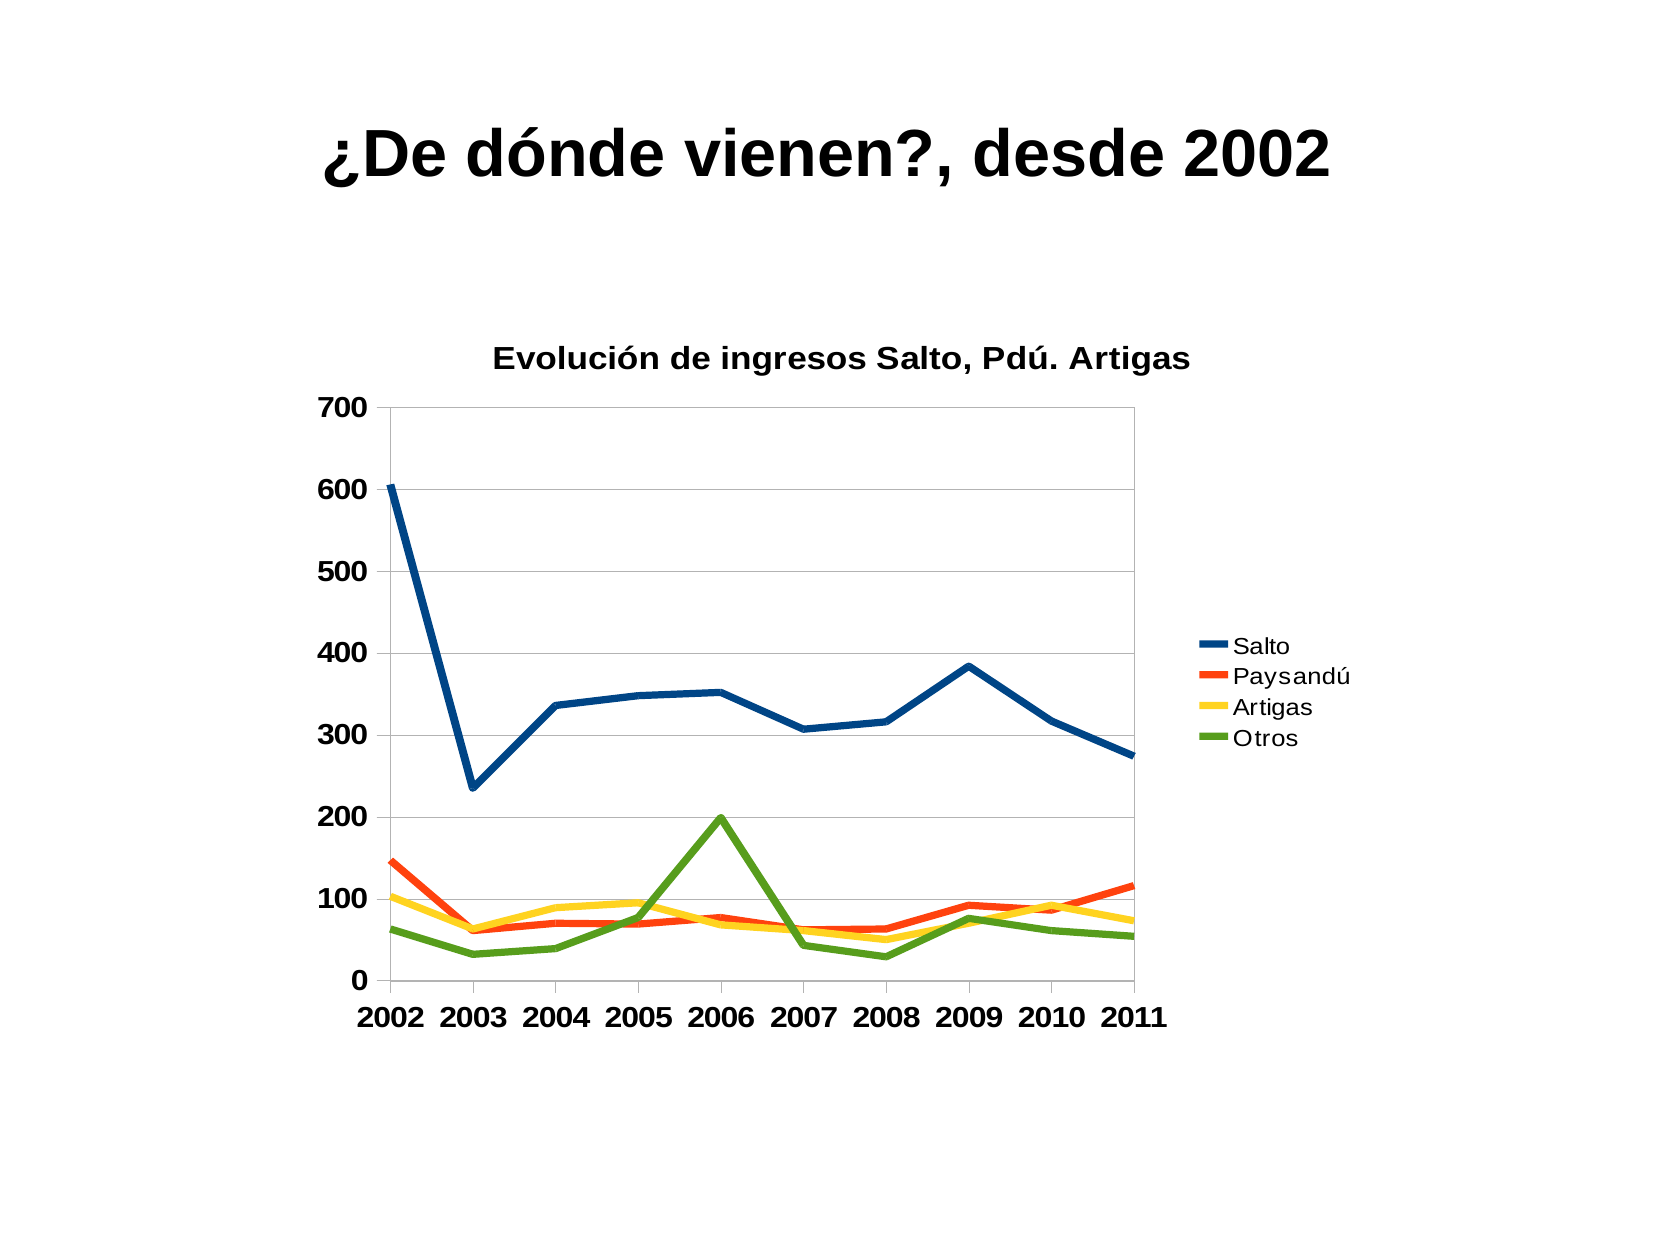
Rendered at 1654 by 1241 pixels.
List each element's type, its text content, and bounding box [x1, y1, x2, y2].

title ¿De dónde vienen?, desde 2002 [82, 56, 1571, 250]
picture [295, 324, 1388, 1063]
